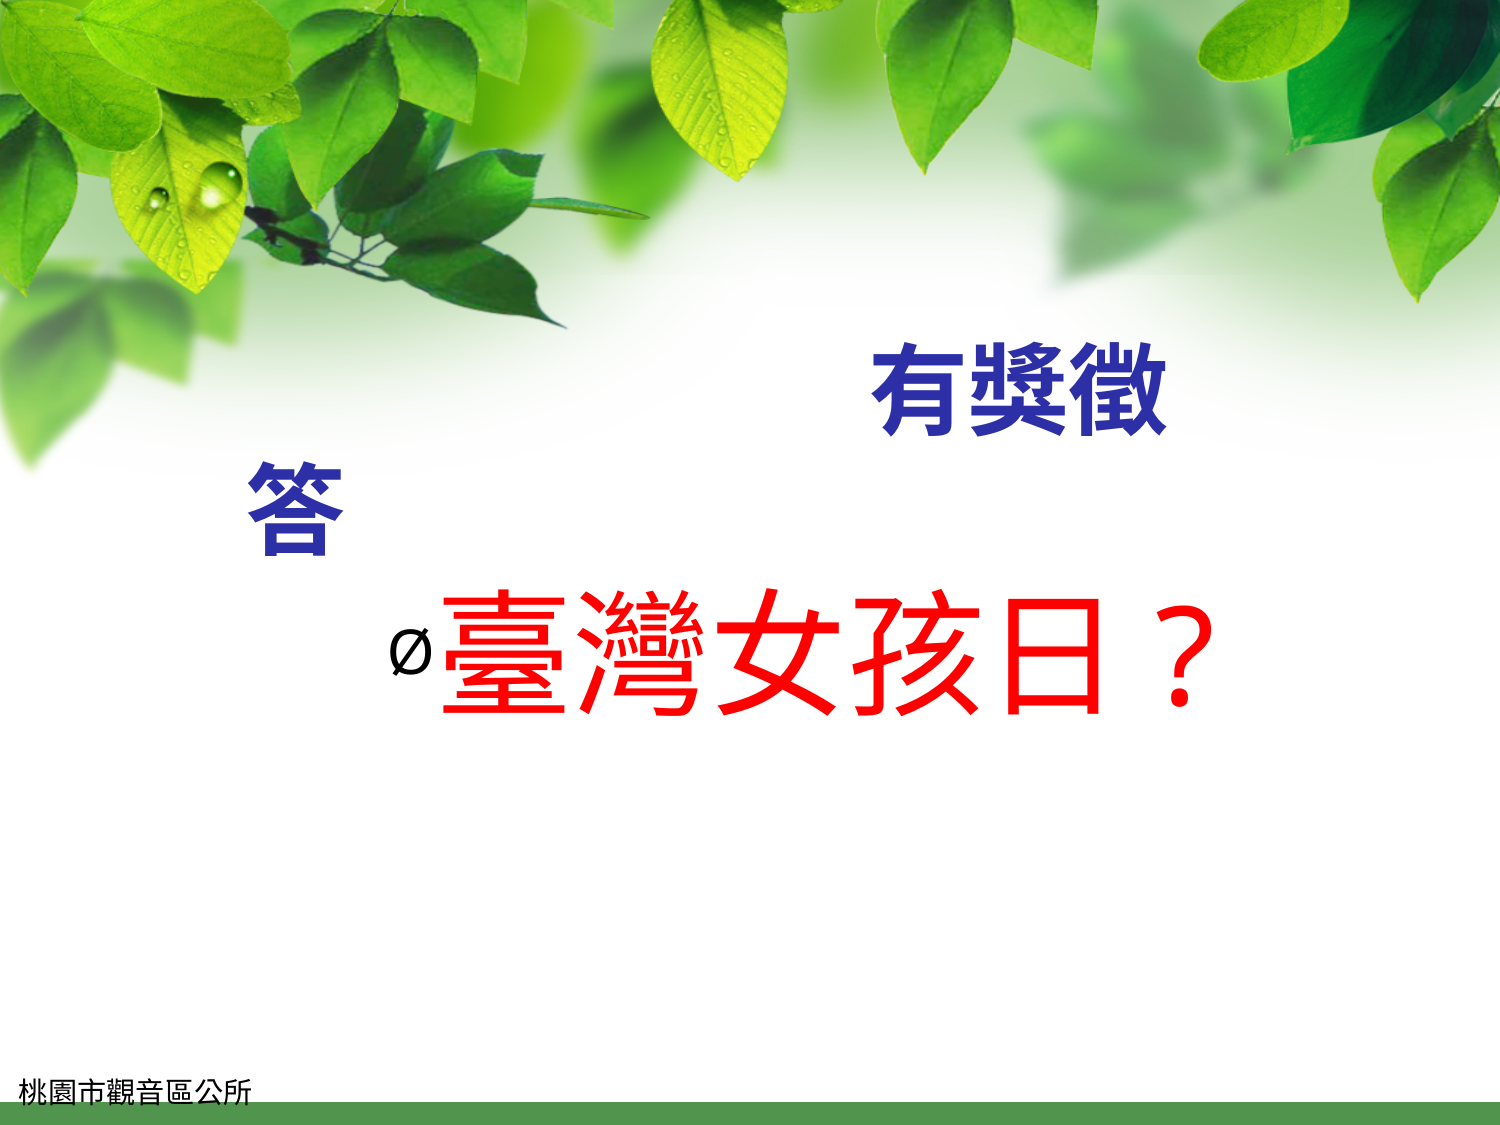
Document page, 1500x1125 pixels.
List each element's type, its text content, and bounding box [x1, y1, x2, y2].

text_box 桃園市觀音區公所 [4, 1066, 268, 1117]
picture [0, 0, 1500, 488]
text_box 有獎徵答 [230, 320, 1184, 575]
text_box 臺灣女孩日? [371, 560, 1306, 741]
